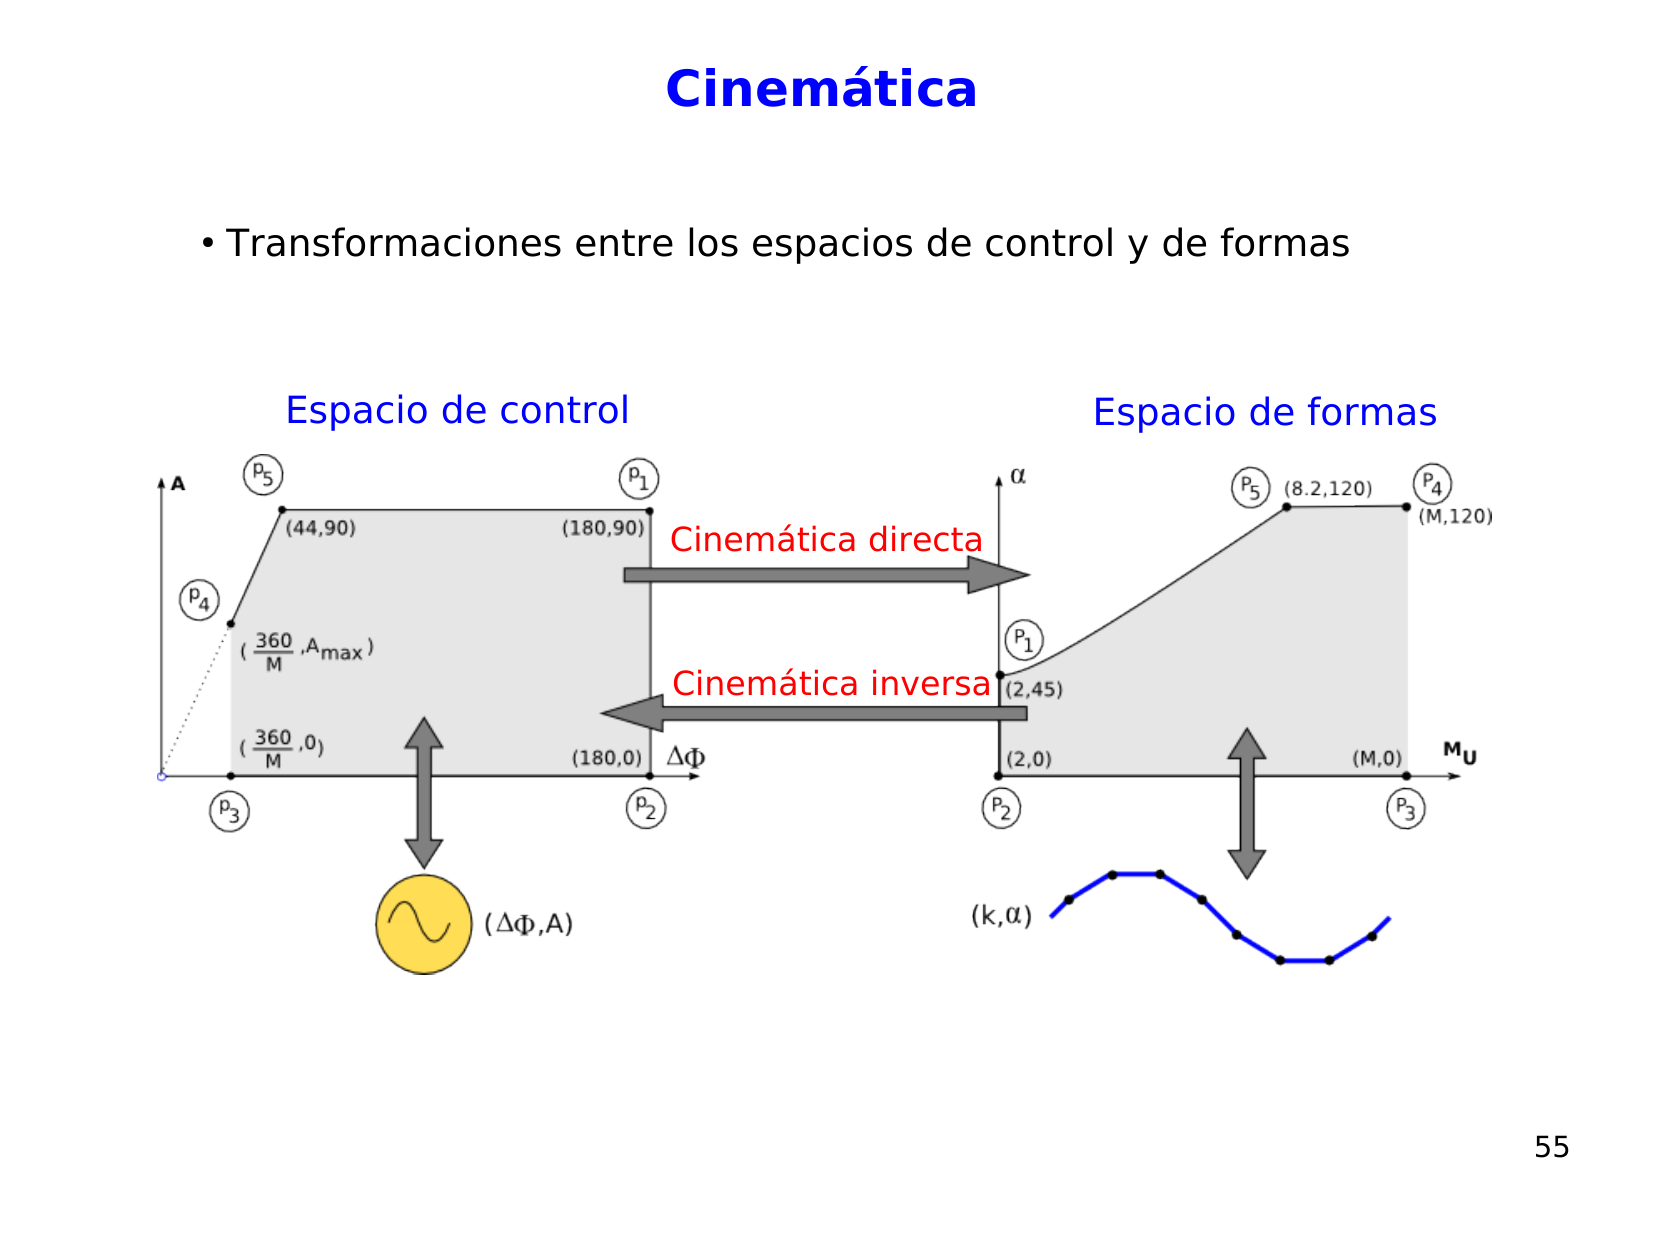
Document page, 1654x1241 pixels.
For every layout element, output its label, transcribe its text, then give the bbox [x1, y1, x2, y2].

picture [157, 454, 1492, 975]
text_box Cinemática directa [655, 513, 1000, 567]
text_box Transformaciones entre los espacios de control y de formas [186, 214, 1367, 274]
text_box Espacio de formas [1077, 383, 1453, 443]
text_box Cinemática [651, 52, 995, 126]
text_box Cinemática inversa [657, 656, 1008, 711]
text_box Espacio de control [270, 381, 646, 441]
